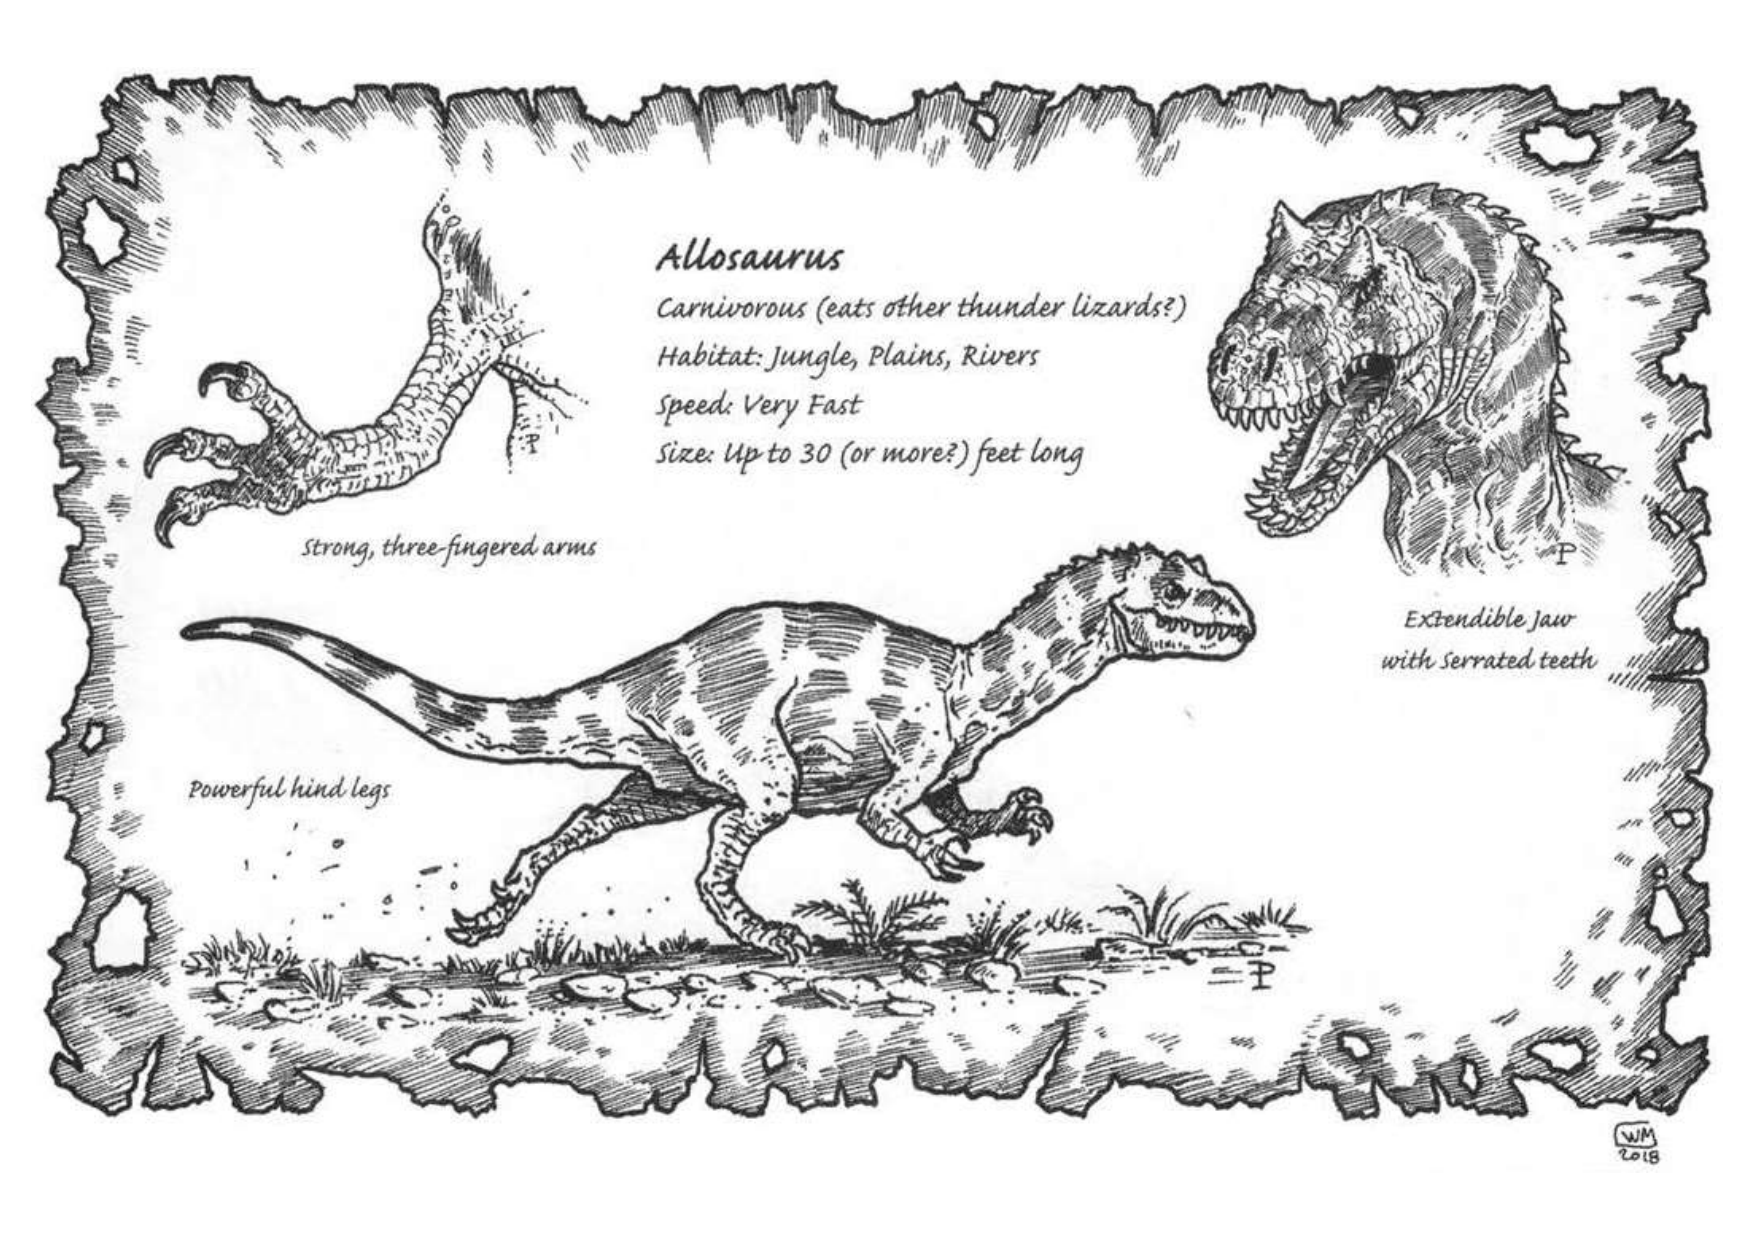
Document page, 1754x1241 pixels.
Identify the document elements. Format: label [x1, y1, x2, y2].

picture [31, 67, 1723, 1173]
